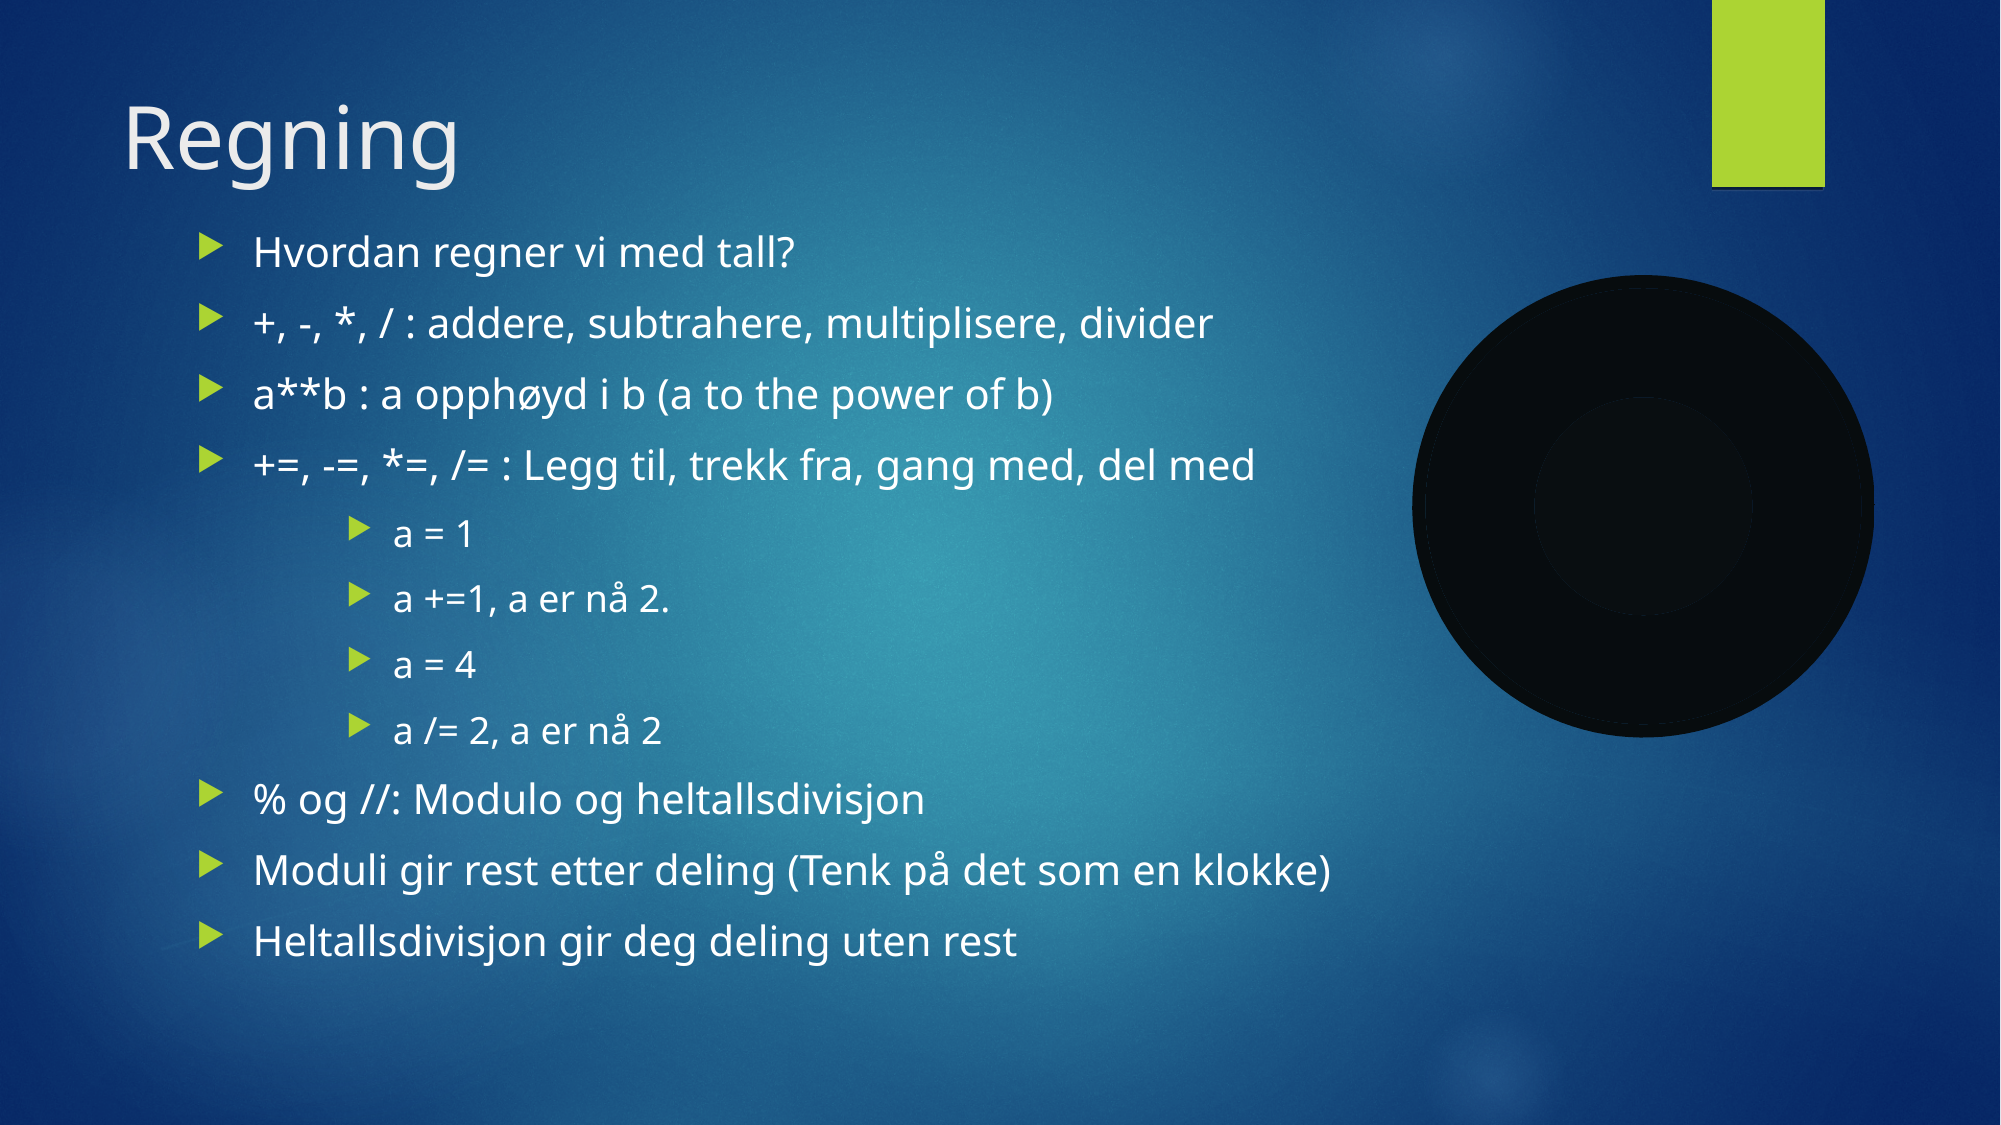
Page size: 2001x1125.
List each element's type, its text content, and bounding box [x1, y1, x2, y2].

title Regning [106, 74, 1649, 305]
list Hvordan regner vi med tall? +, -, *, / : addere, subtrahere, multiplisere, divider a**b : a opphøyd i b (a to the power of b) +=, -=, *=, /= : Legg til, trekk fra, gang med, del med a = 1 a +=1, a er nå 2. a = 4 a /= 2, a er nå 2 % og //: Modulo og heltallsdivisjon Moduli gir rest etter deling (Tenk på det som en klokke) Heltallsdivisjon gir deg deling uten rest [181, 218, 1649, 1051]
